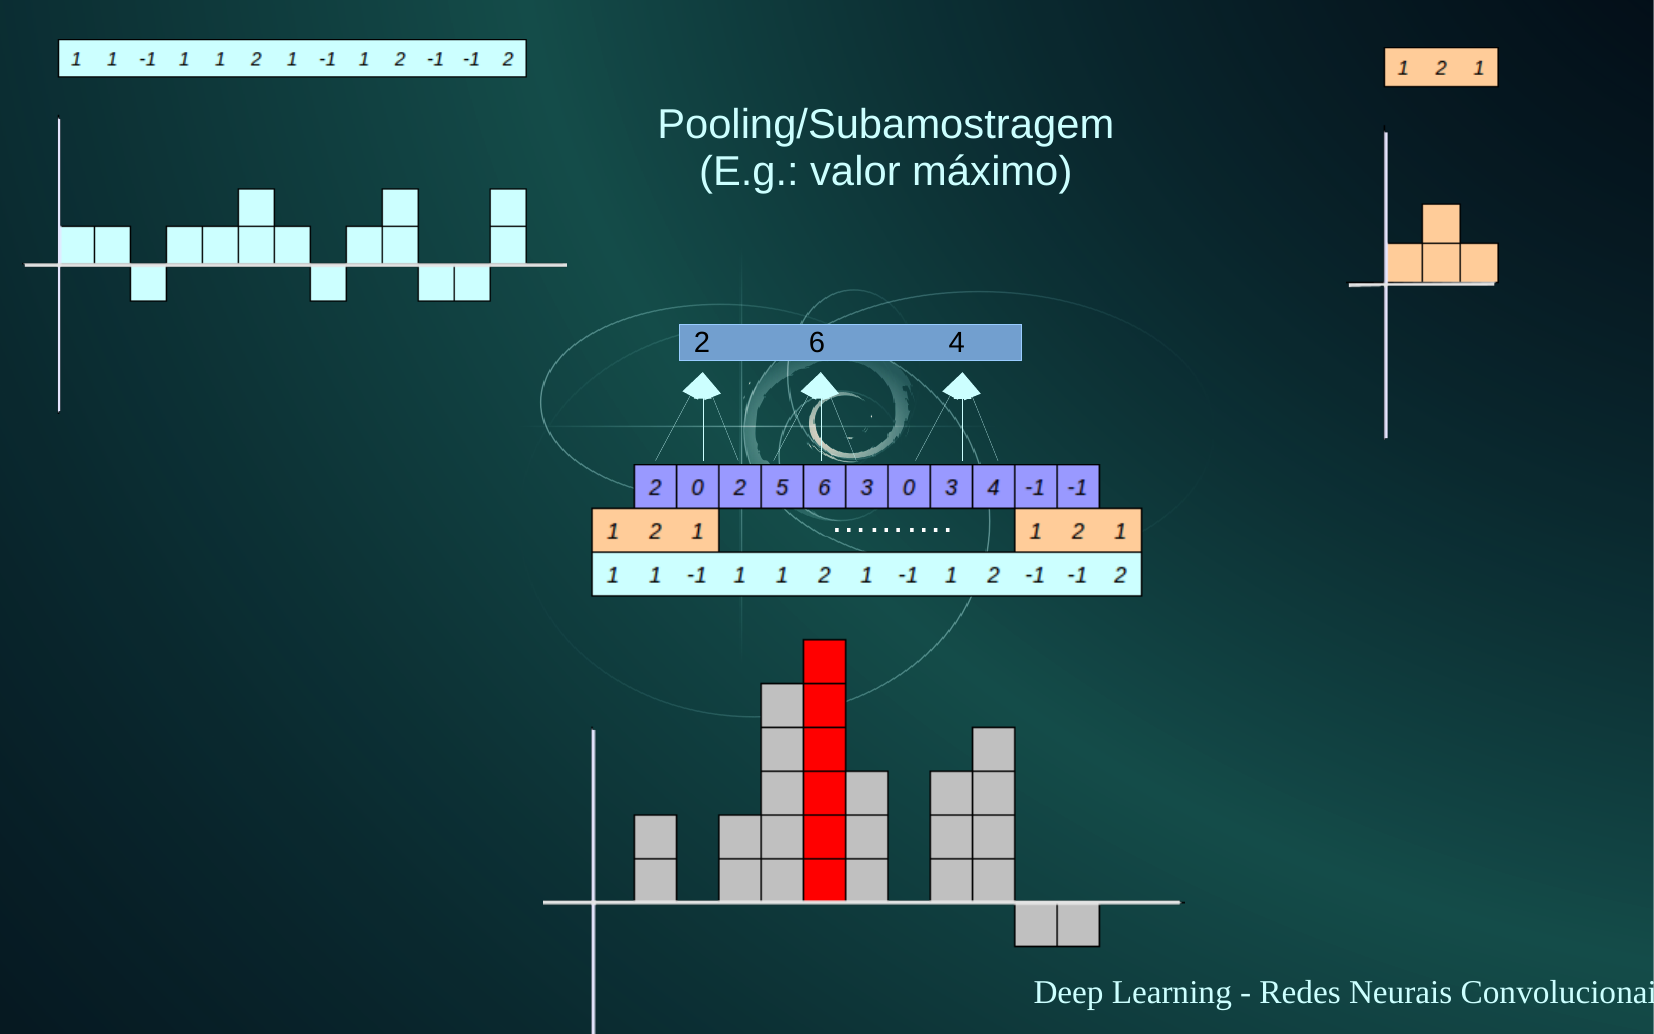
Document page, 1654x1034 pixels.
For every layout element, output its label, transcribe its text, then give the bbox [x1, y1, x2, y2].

picture [0, 0, 1654, 1034]
text_box 2 6 4 [679, 324, 1022, 361]
text_box ………. [797, 496, 987, 544]
text_box Pooling/Subamostragem (E.g.: valor máximo) [631, 70, 1140, 225]
